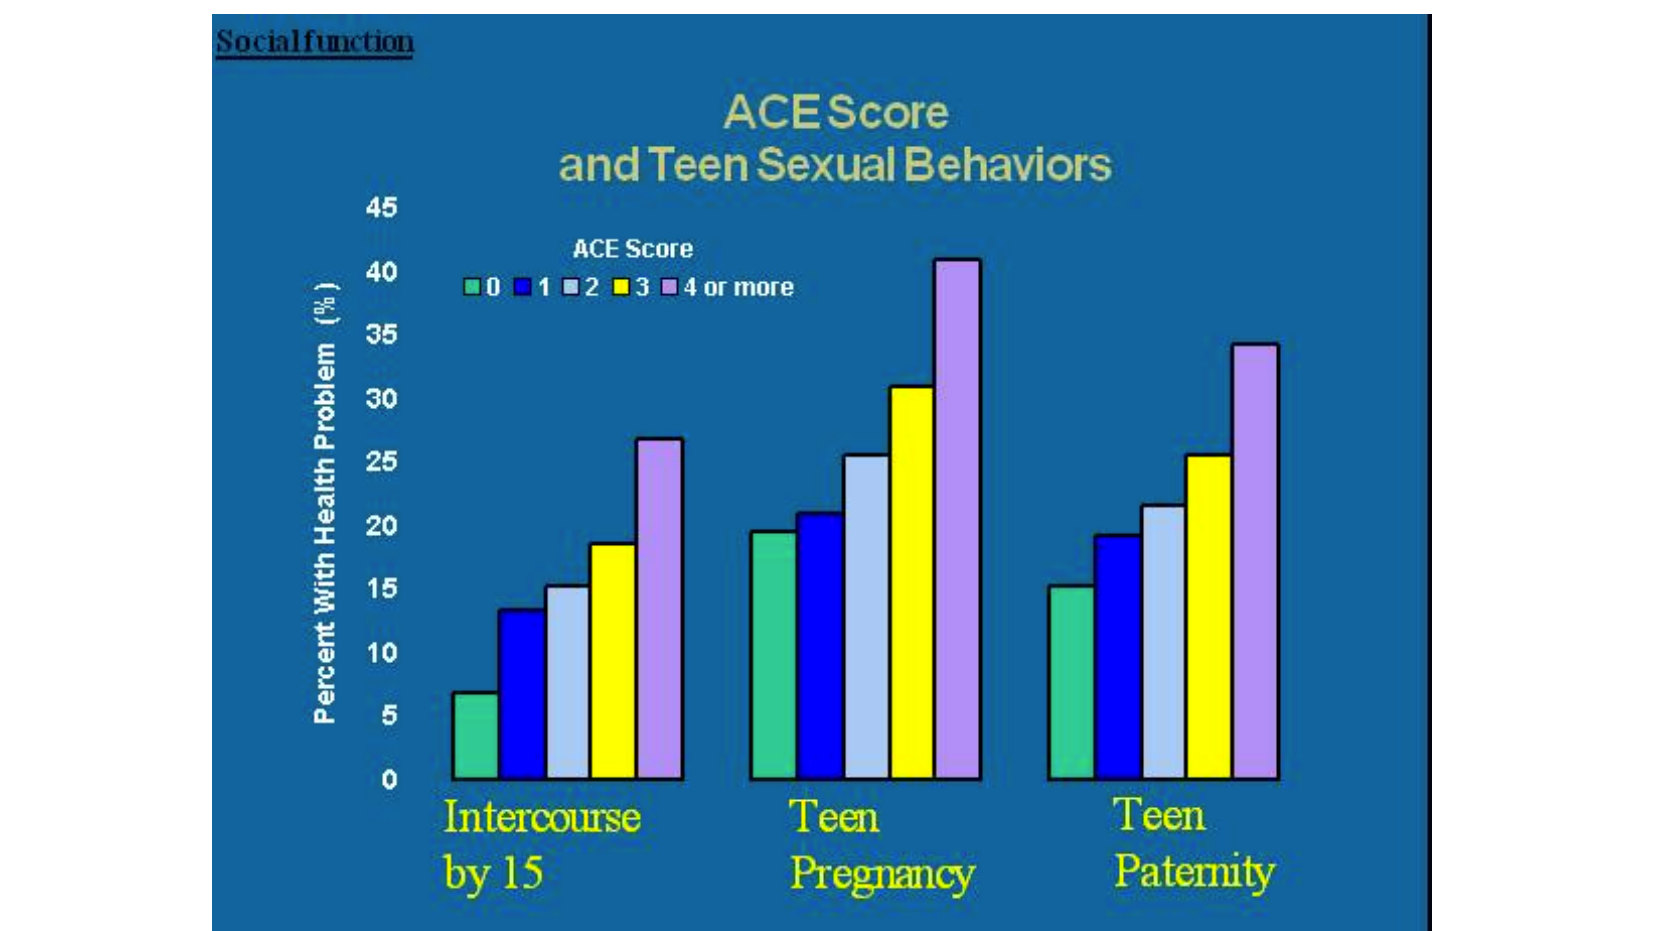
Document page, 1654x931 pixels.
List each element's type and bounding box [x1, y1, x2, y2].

picture [212, 14, 1432, 931]
